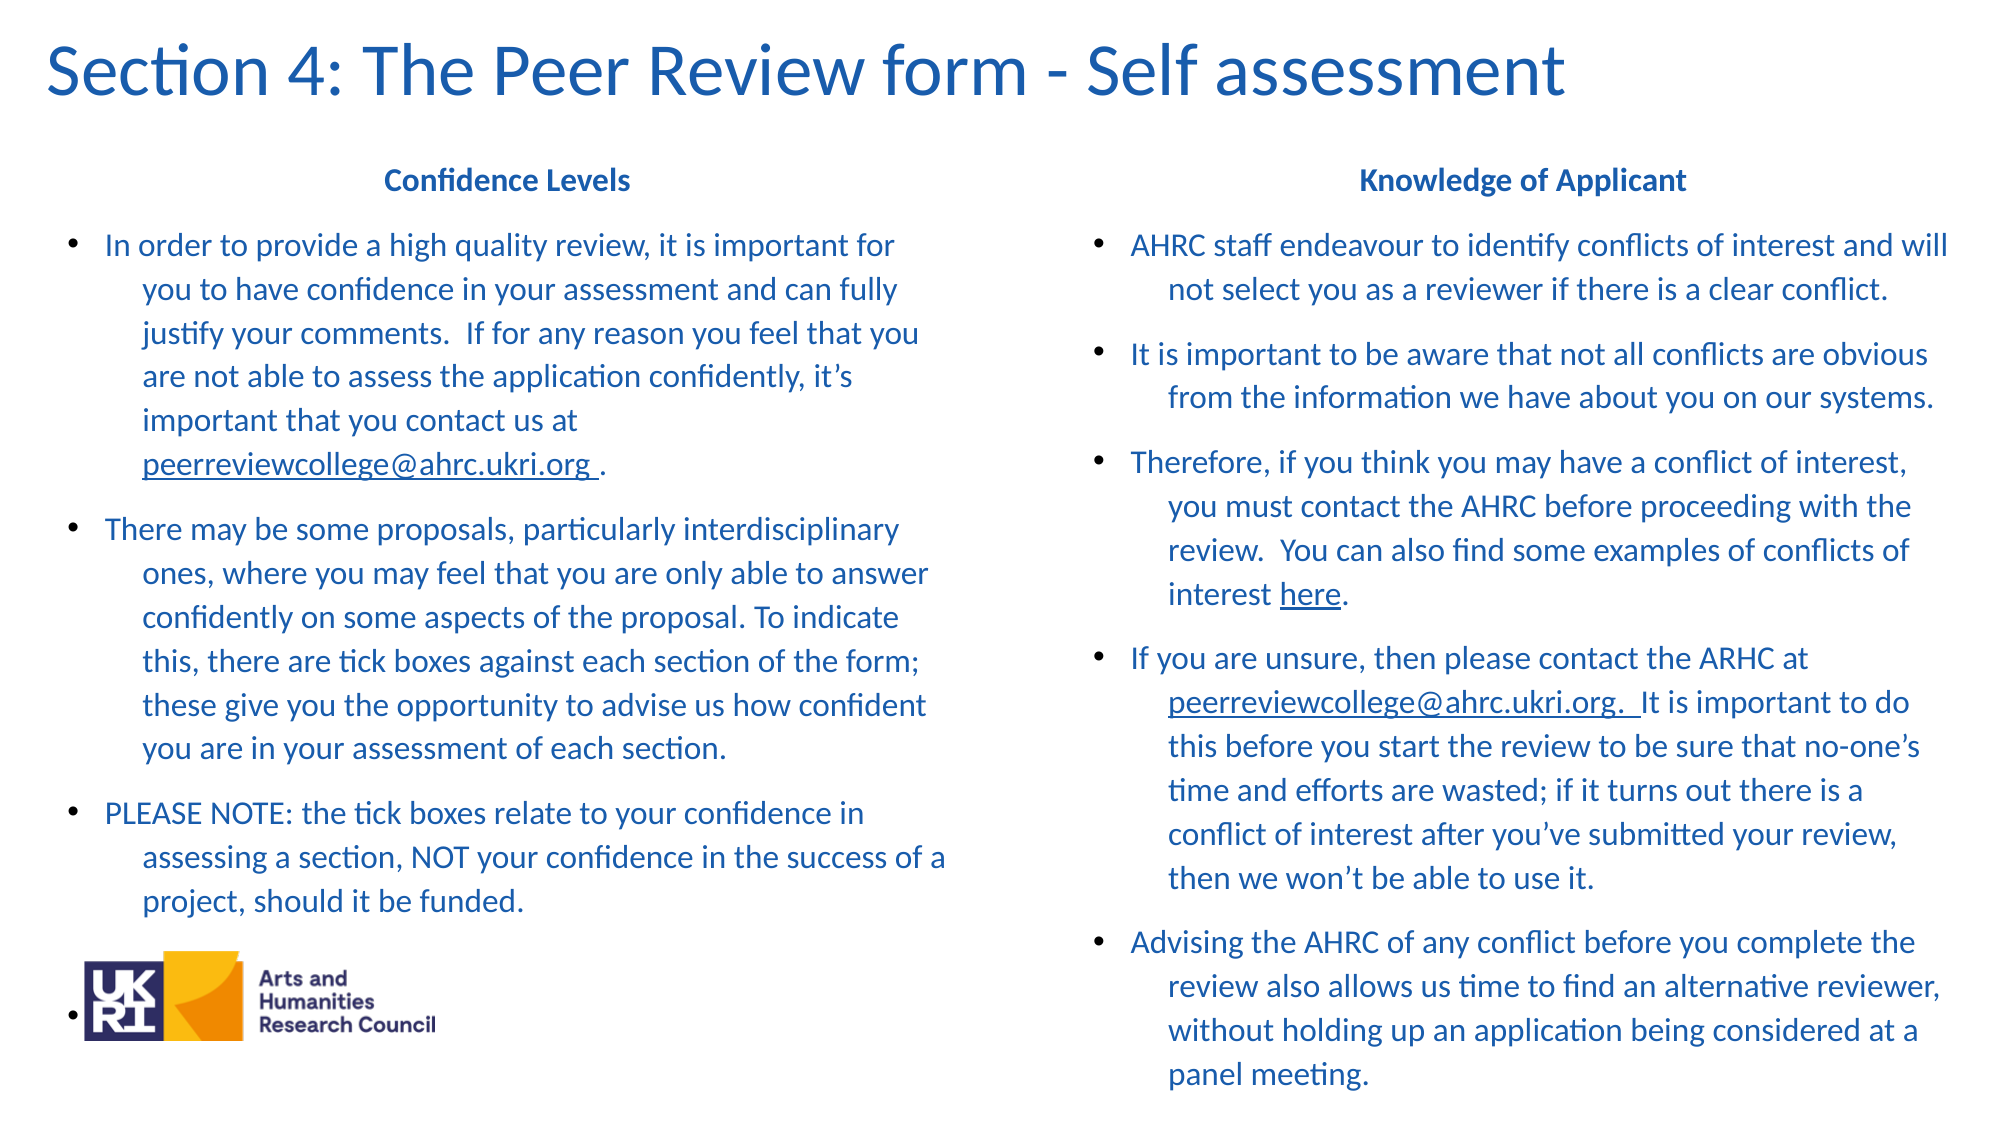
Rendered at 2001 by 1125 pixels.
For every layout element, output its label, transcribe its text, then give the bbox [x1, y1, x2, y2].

text_box Section 4: The Peer Review form - Self assessment [31, 13, 1949, 120]
text_box Knowledge of Applicant AHRC staff endeavour to identify conflicts of interest and will not select you as a reviewer if there is a clear conflict. It is important to be aware that not all conflicts are obvious from the information we have about you on our systems. Therefore, if you think you may have a conflict of interest, you must contact the AHRC before proceeding with the review. You can also find some examples of conflicts of interest here. If you are unsure, then please contact the ARHC at peerreviewcollege@ahrc.ukri.org. It is important to do this before you start the review to be sure that no-one’s time and efforts are wasted; if it turns out there is a conflict of interest after you’ve submitted your review, then we won’t be able to use it. Advising the AHRC of any conflict before you complete the review also allows us time to find an alternative reviewer, without holding up an application being considered at a panel meeting. [1078, 154, 1970, 1002]
text_box Confidence Levels In order to provide a high quality review, it is important for you to have confidence in your assessment and can fully justify your comments. If for any reason you feel that you are not able to assess the application confidently, it’s important that you contact us at peerreviewcollege@ahrc.ukri.org . There may be some proposals, particularly interdisciplinary ones, where you may feel that you are only able to answer confidently on some aspects of the proposal. To indicate this, there are tick boxes against each section of the form; these give you the opportunity to advise us how confident you are in your assessment of each section. PLEASE NOTE: the tick boxes relate to your confidence in assessing a section, NOT your confidence in the success of a project, should it be funded. [52, 154, 963, 913]
